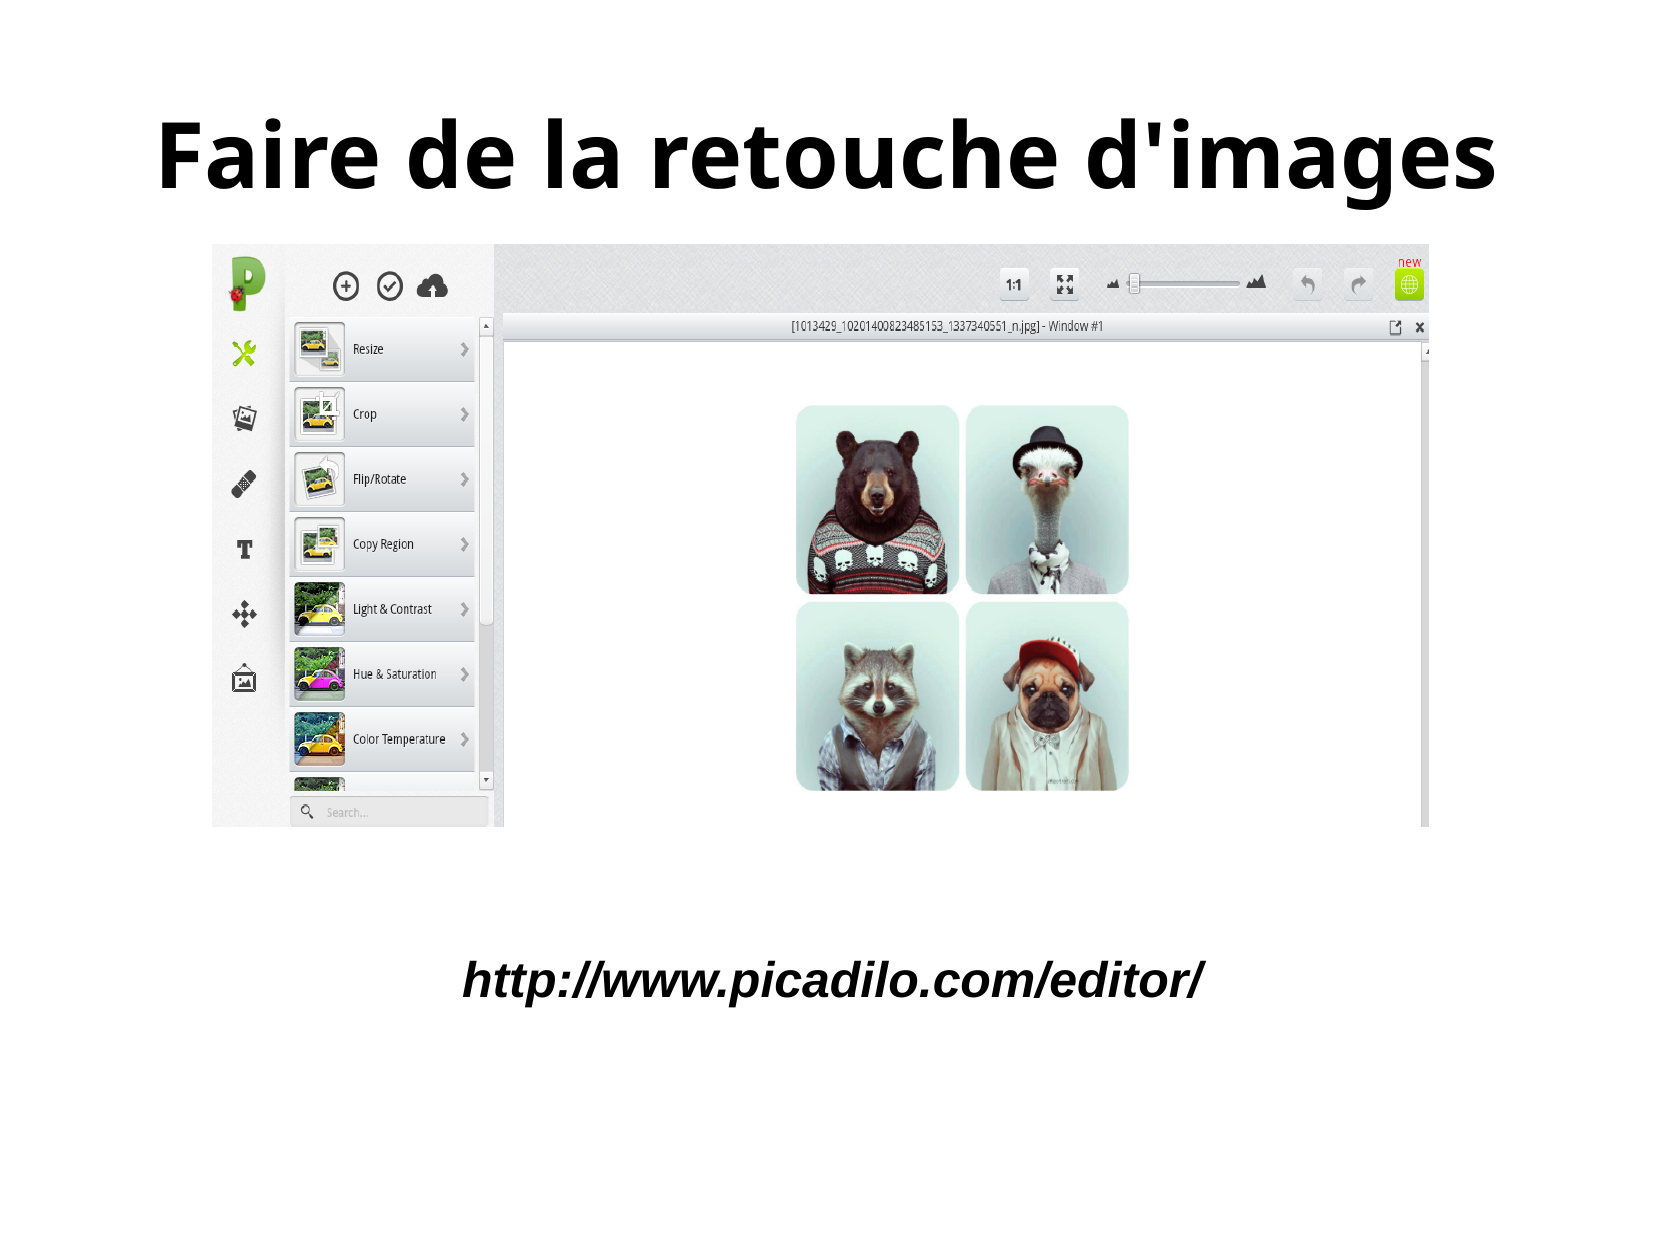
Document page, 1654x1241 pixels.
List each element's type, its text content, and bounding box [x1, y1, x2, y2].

text_box http://www.picadilo.com/editor/ [212, 944, 1453, 1017]
picture [212, 244, 1429, 827]
title Faire de la retouche d'images [82, 49, 1571, 257]
